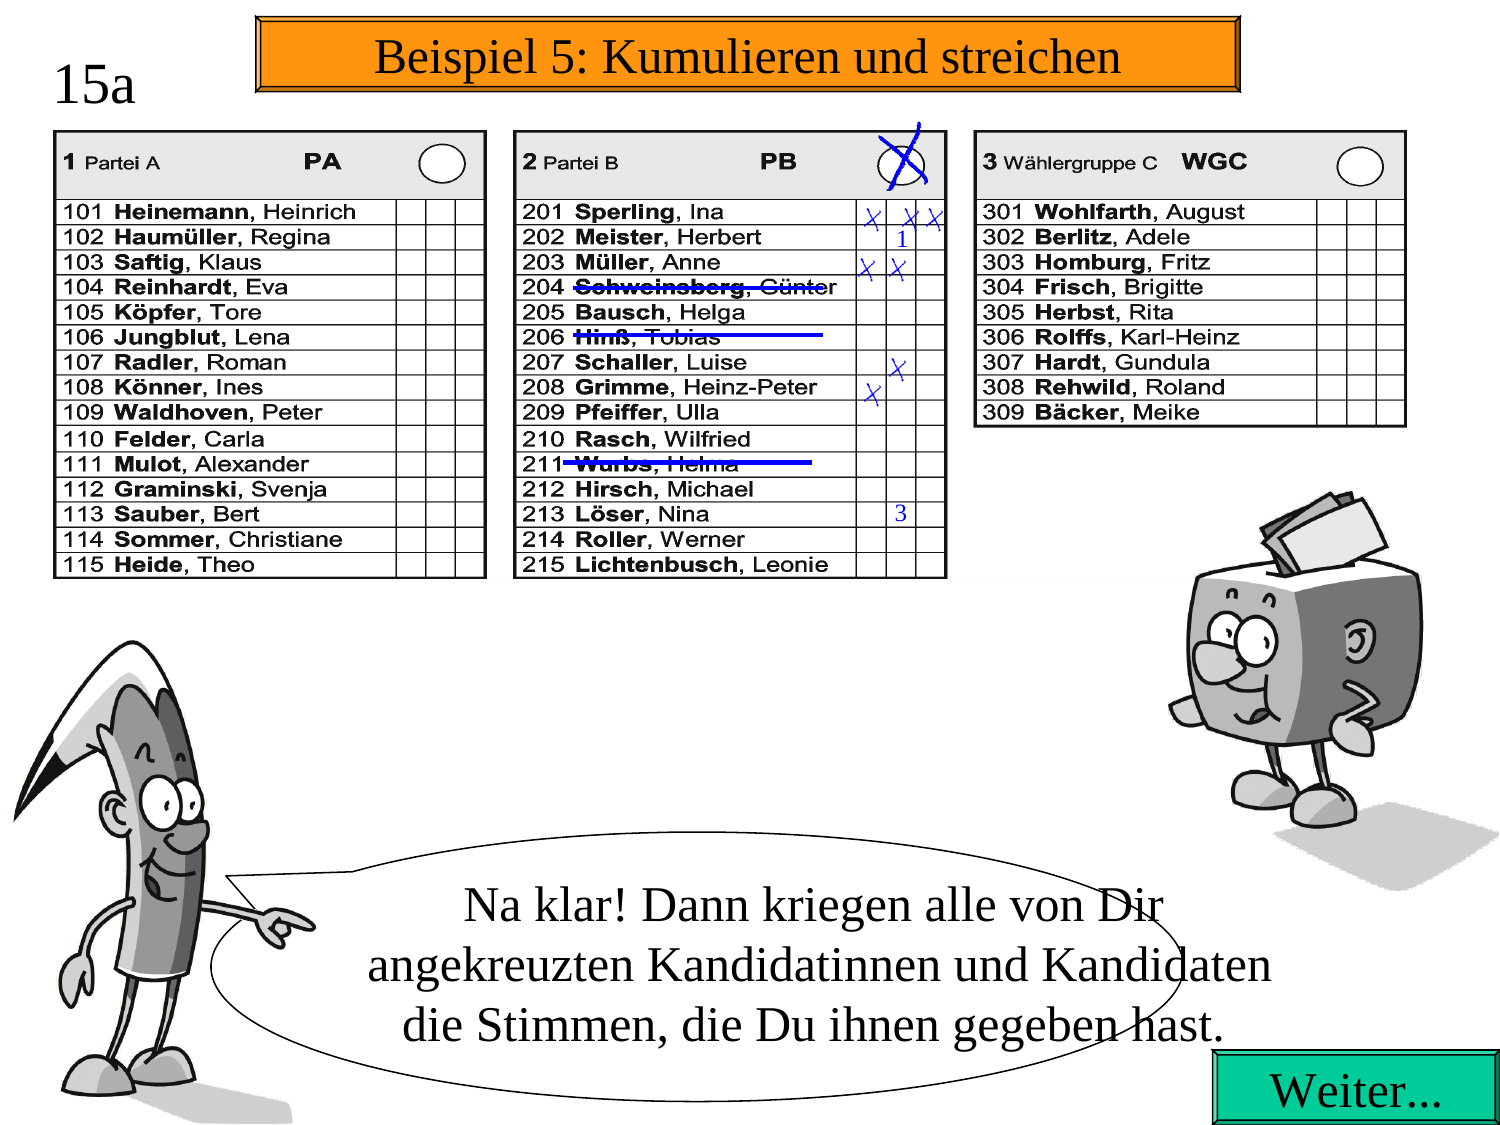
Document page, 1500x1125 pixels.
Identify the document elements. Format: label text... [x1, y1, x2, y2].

text_box Weiter... [1218, 1055, 1495, 1120]
text_box 15a [37, 37, 160, 138]
text_box 1 [881, 214, 944, 278]
text_box Na klar! Dann kriegen alle von Dir angekreuzten Kandidatinnen und Kandidaten die Stimmen, die Du ihnen gegeben hast. [325, 832, 1181, 1102]
picture [53, 119, 1499, 891]
picture [7, 628, 325, 1124]
text_box Beispiel 5: Kumulieren und streichen [261, 22, 1235, 86]
text_box 3 [879, 488, 930, 527]
